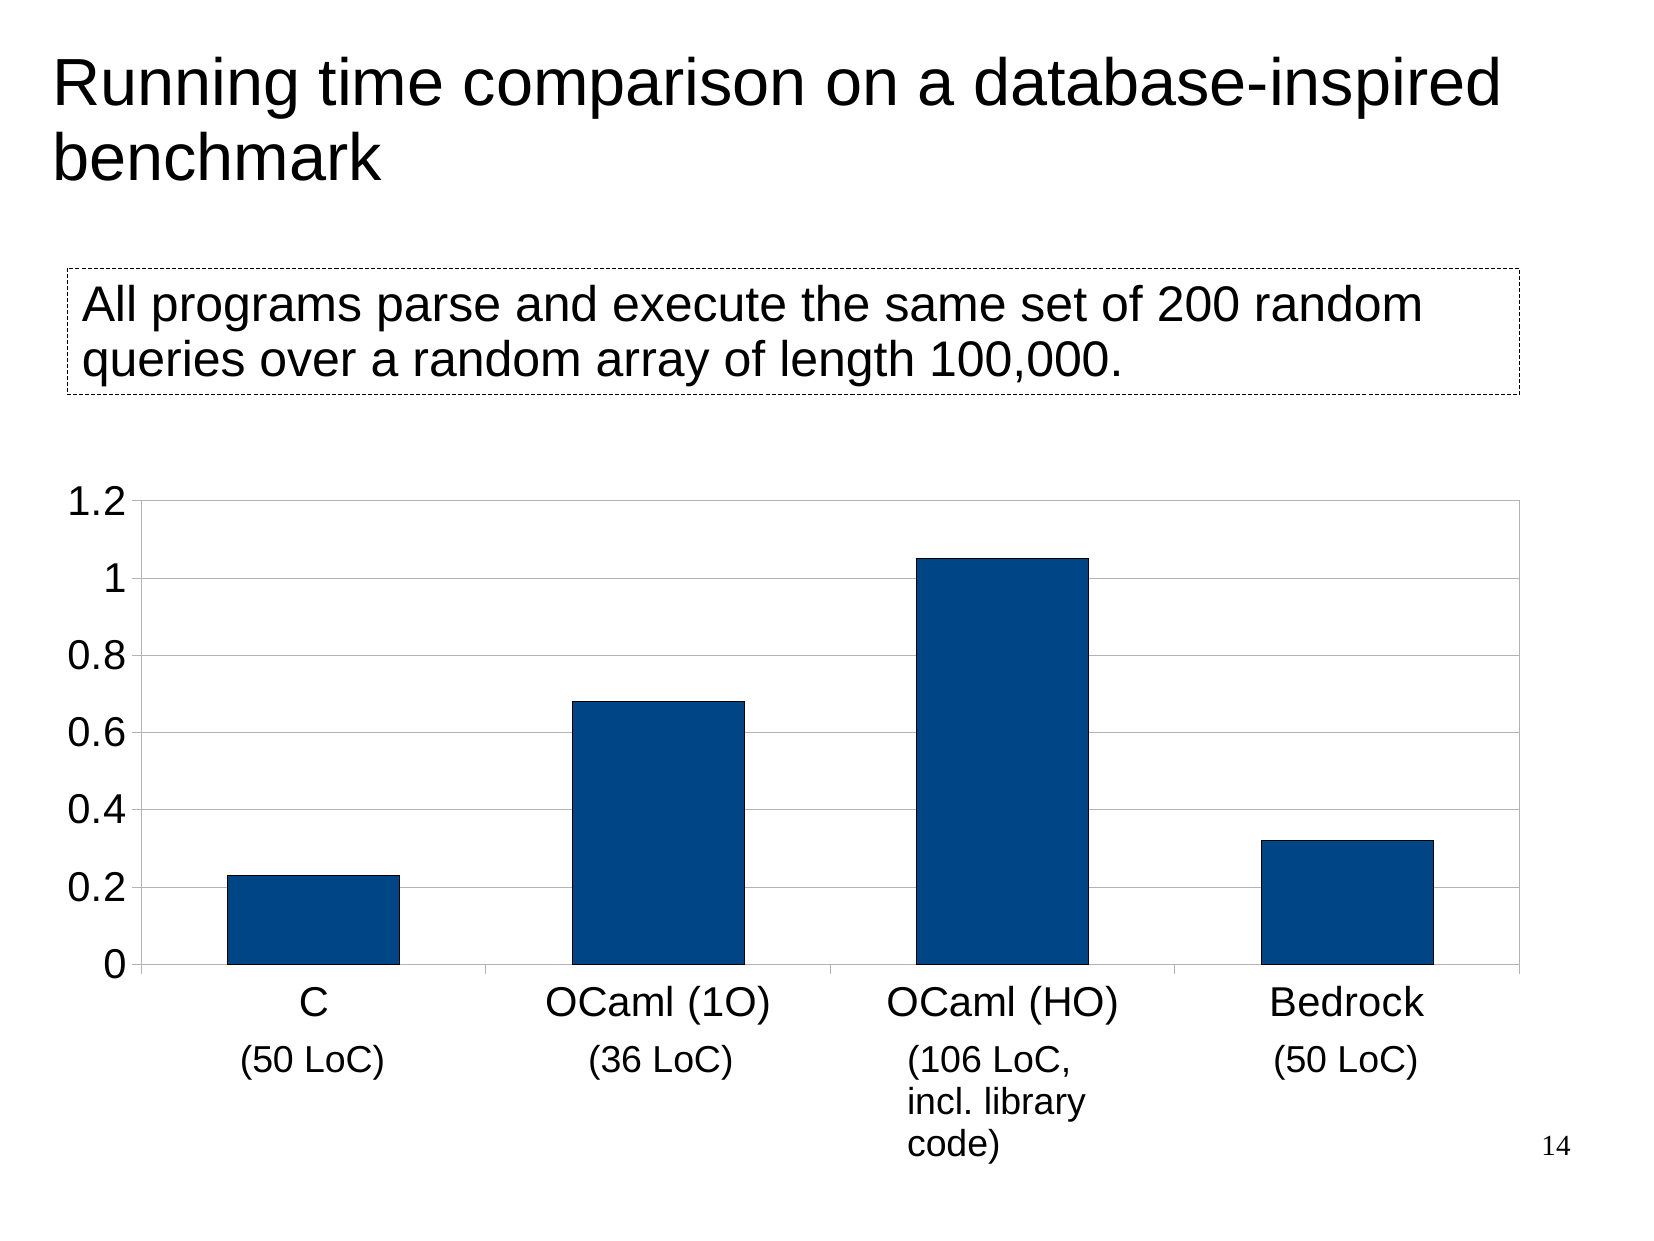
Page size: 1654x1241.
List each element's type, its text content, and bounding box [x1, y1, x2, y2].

text_box (106 LoC, incl. library code) [892, 1030, 1102, 1172]
text_box (36 LoC) [573, 1030, 749, 1088]
text_box All programs parse and execute the same set of 200 random queries over a random array of length 100,000. [67, 268, 1520, 395]
text_box Running time comparison on a database-inspired benchmark [37, 37, 1613, 202]
text_box (50 LoC) [225, 1030, 401, 1088]
chart [37, 466, 1550, 1038]
text_box (50 LoC) [1258, 1030, 1434, 1088]
